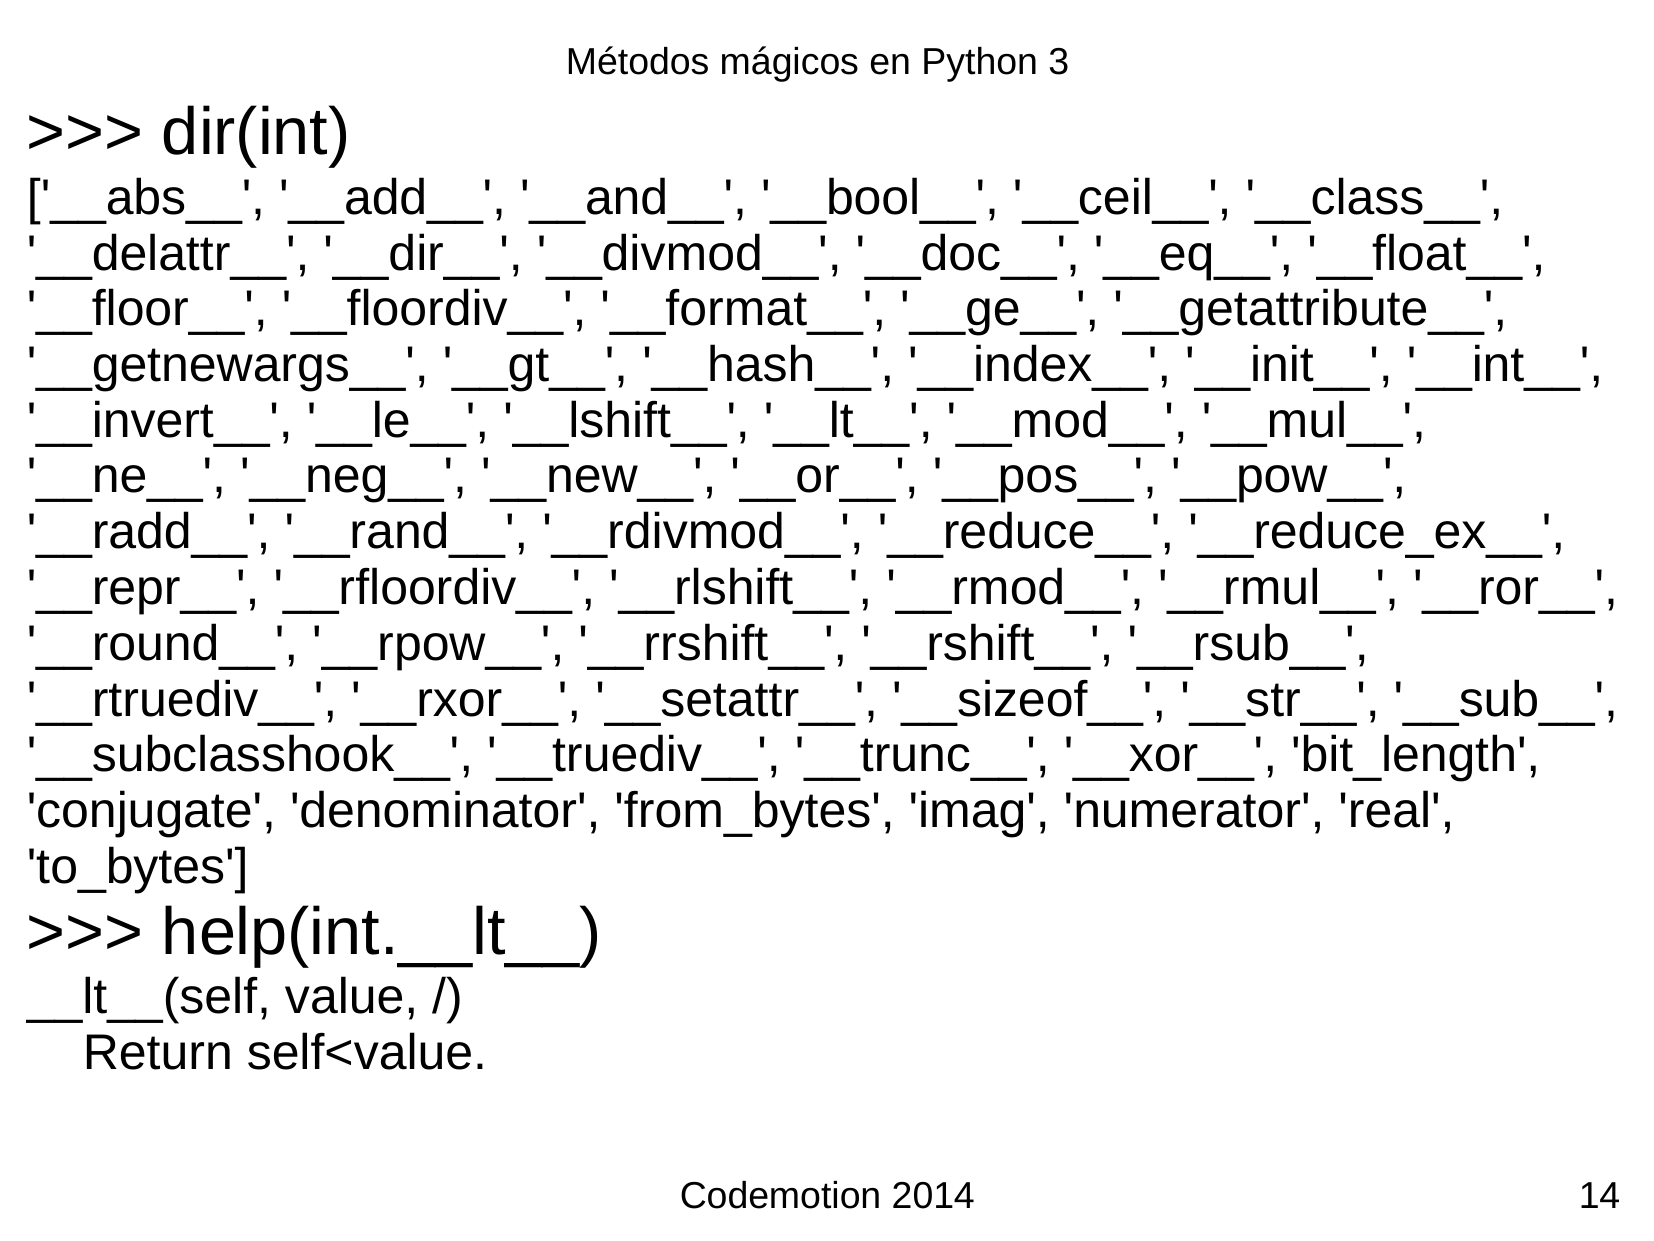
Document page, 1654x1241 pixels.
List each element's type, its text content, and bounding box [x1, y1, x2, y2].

text_box 14 [1455, 1166, 1636, 1224]
subtitle >>> dir(int) ['__abs__', '__add__', '__and__', '__bool__', '__ceil__', '__class__', '__delattr__', '__dir__', '__divmod__', '__doc__', '__eq__', '__float__', '__floor__', '__floordiv__', '__format__', '__ge__', '__getattribute__', '__getnewargs__', '__gt__', '__hash__', '__index__', '__init__', '__int__', '__invert__', '__le__', '__lshift__', '__lt__', '__mod__', '__mul__', '__ne__', '__neg__', '__new__', '__or__', '__pos__', '__pow__', '__radd__', '__rand__', '__rdivmod__', '__reduce__', '__reduce_ex__', '__repr__', '__rfloordiv__', '__rlshift__', '__rmod__', '__rmul__', '__ror__', '__round__', '__rpow__', '__rrshift__', '__rshift__', '__rsub__', '__rtruediv__', '__rxor__', '__setattr__', '__sizeof__', '__str__', '__sub__', '__subclasshook__', '__truediv__', '__trunc__', '__xor__', 'bit_length', 'conjugate', 'denominator', 'from_bytes', 'imag', 'numerator', 'real', 'to_bytes'] >>> help(int.__lt__) __lt__(self, value, /) Return self<value. [26, 91, 1621, 1201]
text_box Métodos mágicos en Python 3 [15, 33, 1621, 91]
text_box Codemotion 2014 [30, 1166, 1455, 1224]
